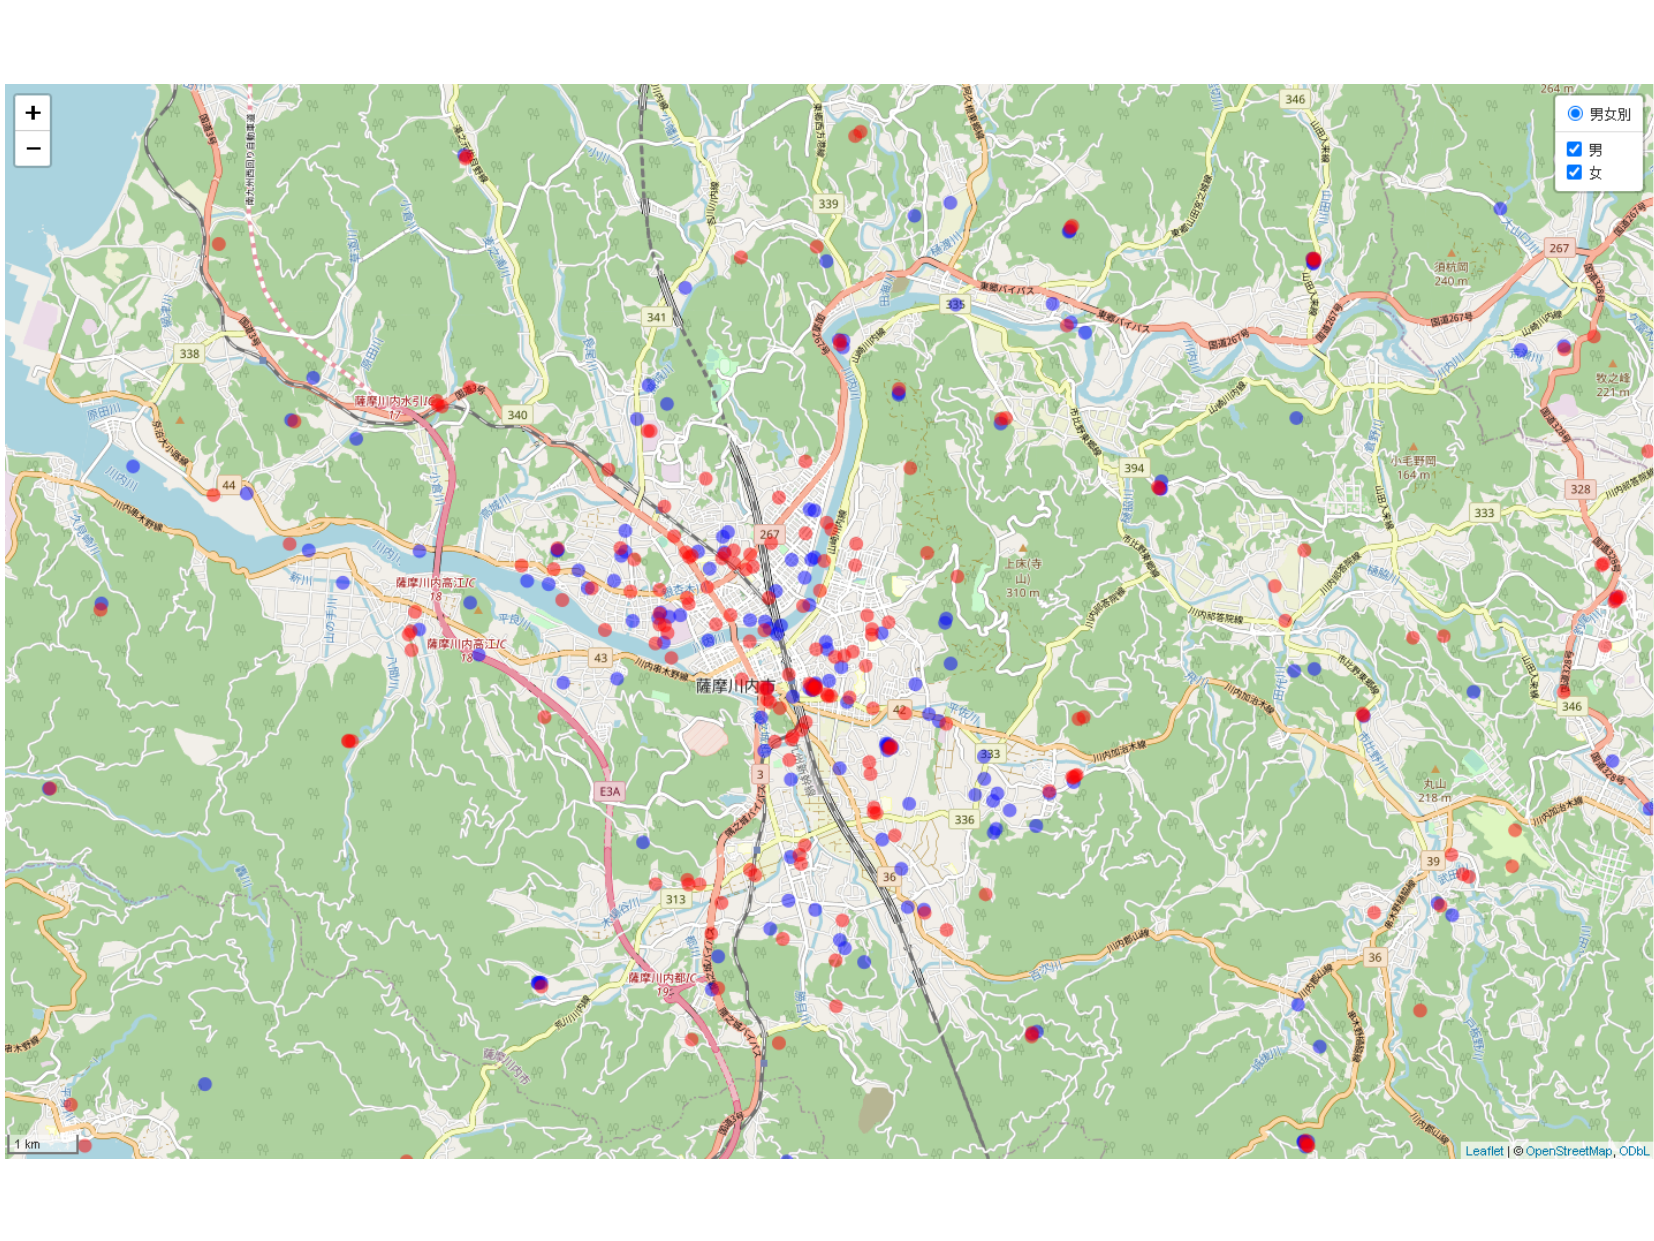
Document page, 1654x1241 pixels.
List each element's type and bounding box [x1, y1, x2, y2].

picture [5, 84, 1654, 1159]
